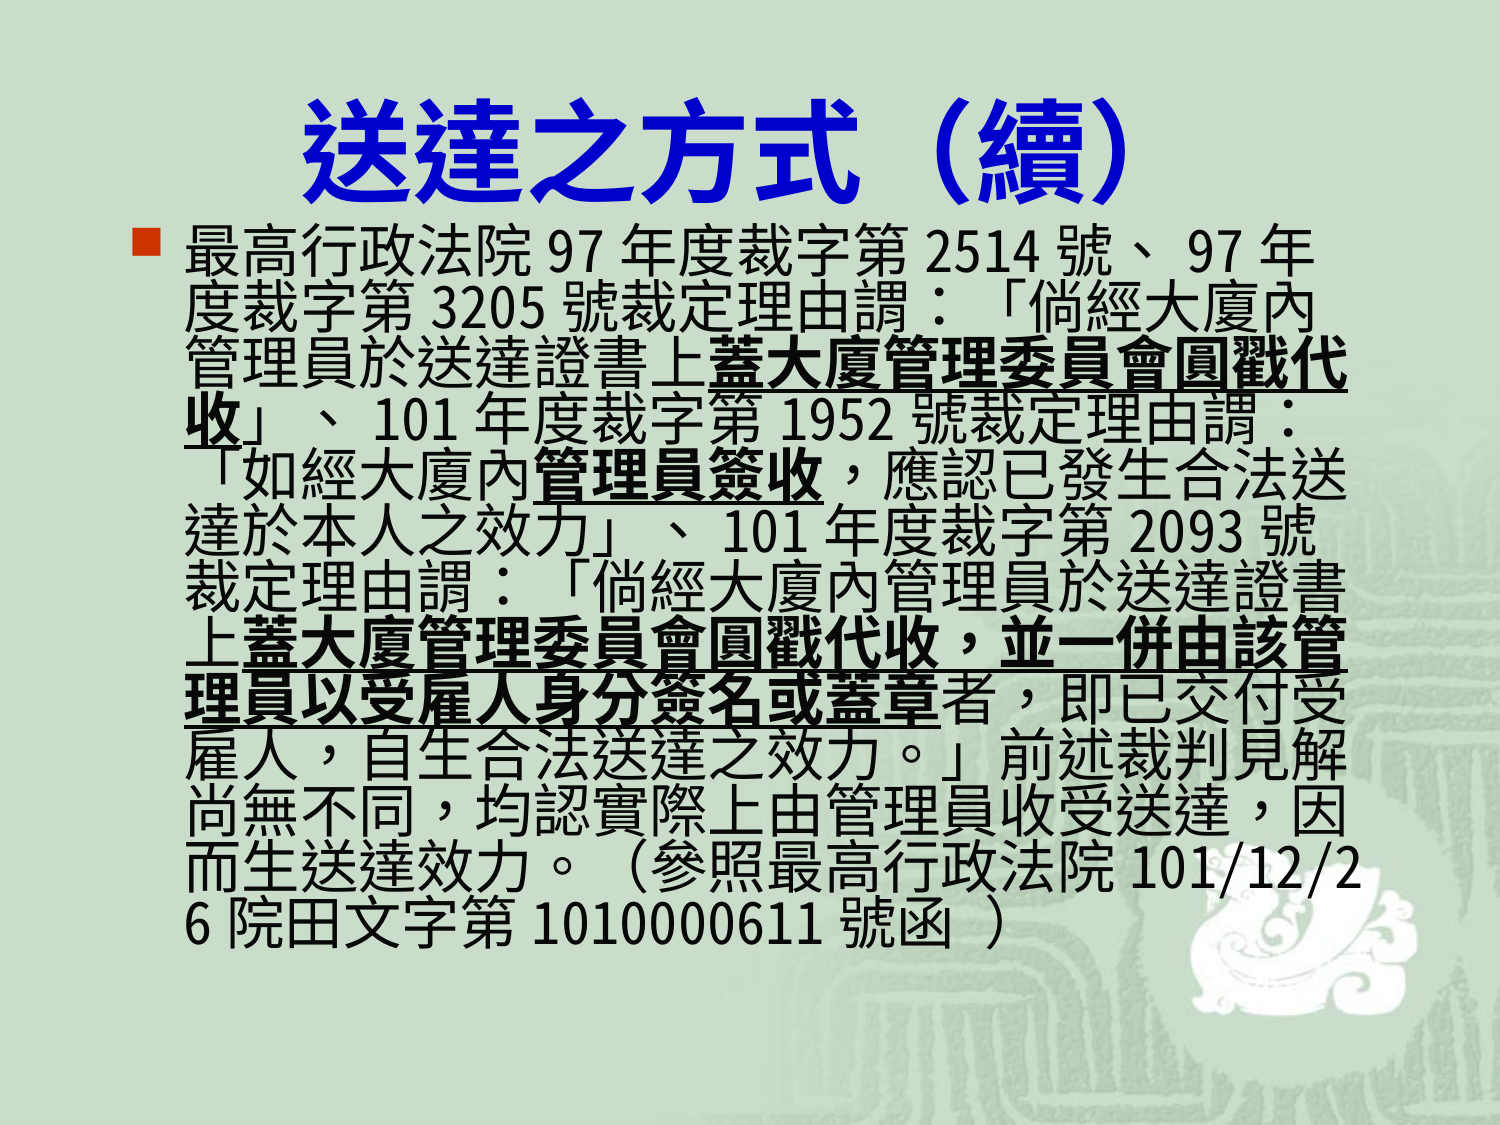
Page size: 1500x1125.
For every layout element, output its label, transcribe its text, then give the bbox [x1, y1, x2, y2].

list 最高行政法院97年度裁字第2514號、97年度裁字第3205號裁定理由謂：「倘經大廈內管理員於送達證書上蓋大廈管理委員會圓戳代收」、101年度裁字第1952號裁定理由謂：「如經大廈內管理員簽收，應認已發生合法送達於本人之效力」、101年度裁字第2093號裁定理由謂：「倘經大廈內管理員於送達證書上蓋大廈管理委員會圓戳代收，並一併由該管理員以受雇人身分簽名或蓋章者，即已交付受雇人，自生合法送達之效力。」前述裁判見解尚無不同，均認實際上由管理員收受送達，因而生送達效力。（參照最高行政法院101/12/26院田文字第1010000611號函 ） [112, 219, 1388, 1000]
picture [0, 0, 1500, 1125]
title 送達之方式（續） [112, 74, 1388, 219]
